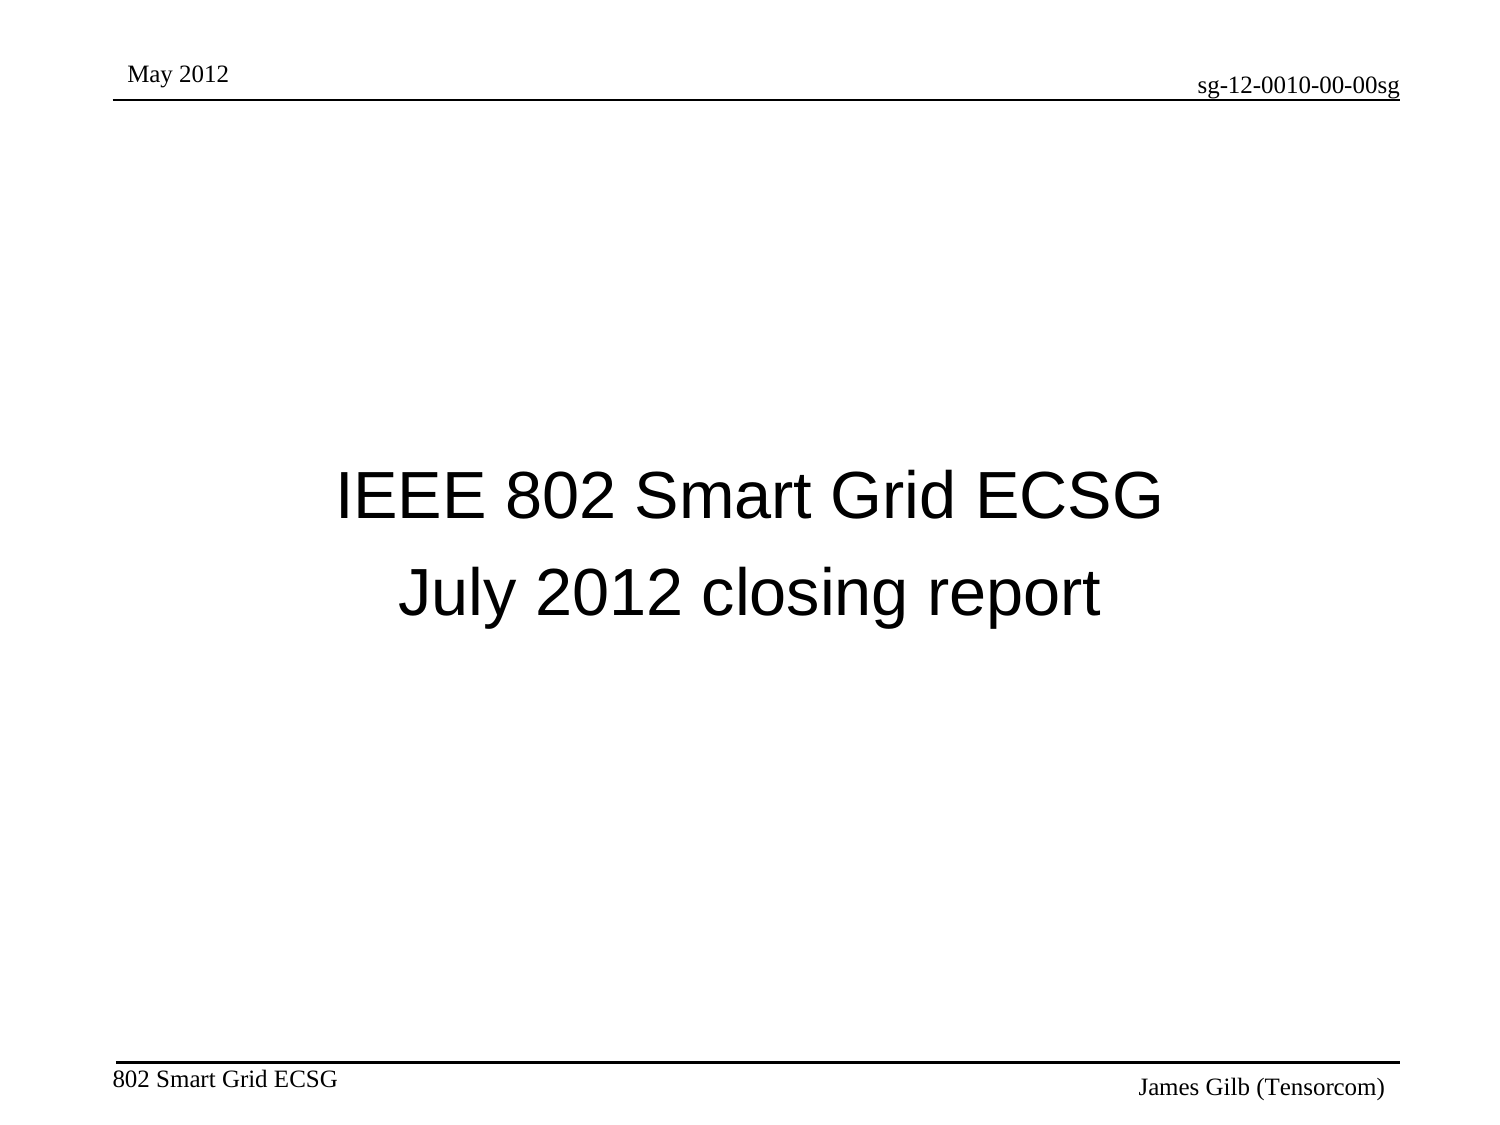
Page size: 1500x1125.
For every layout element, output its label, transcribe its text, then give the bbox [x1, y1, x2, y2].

subtitle IEEE 802 Smart Grid ECSG July 2012 closing report [112, 112, 1388, 968]
